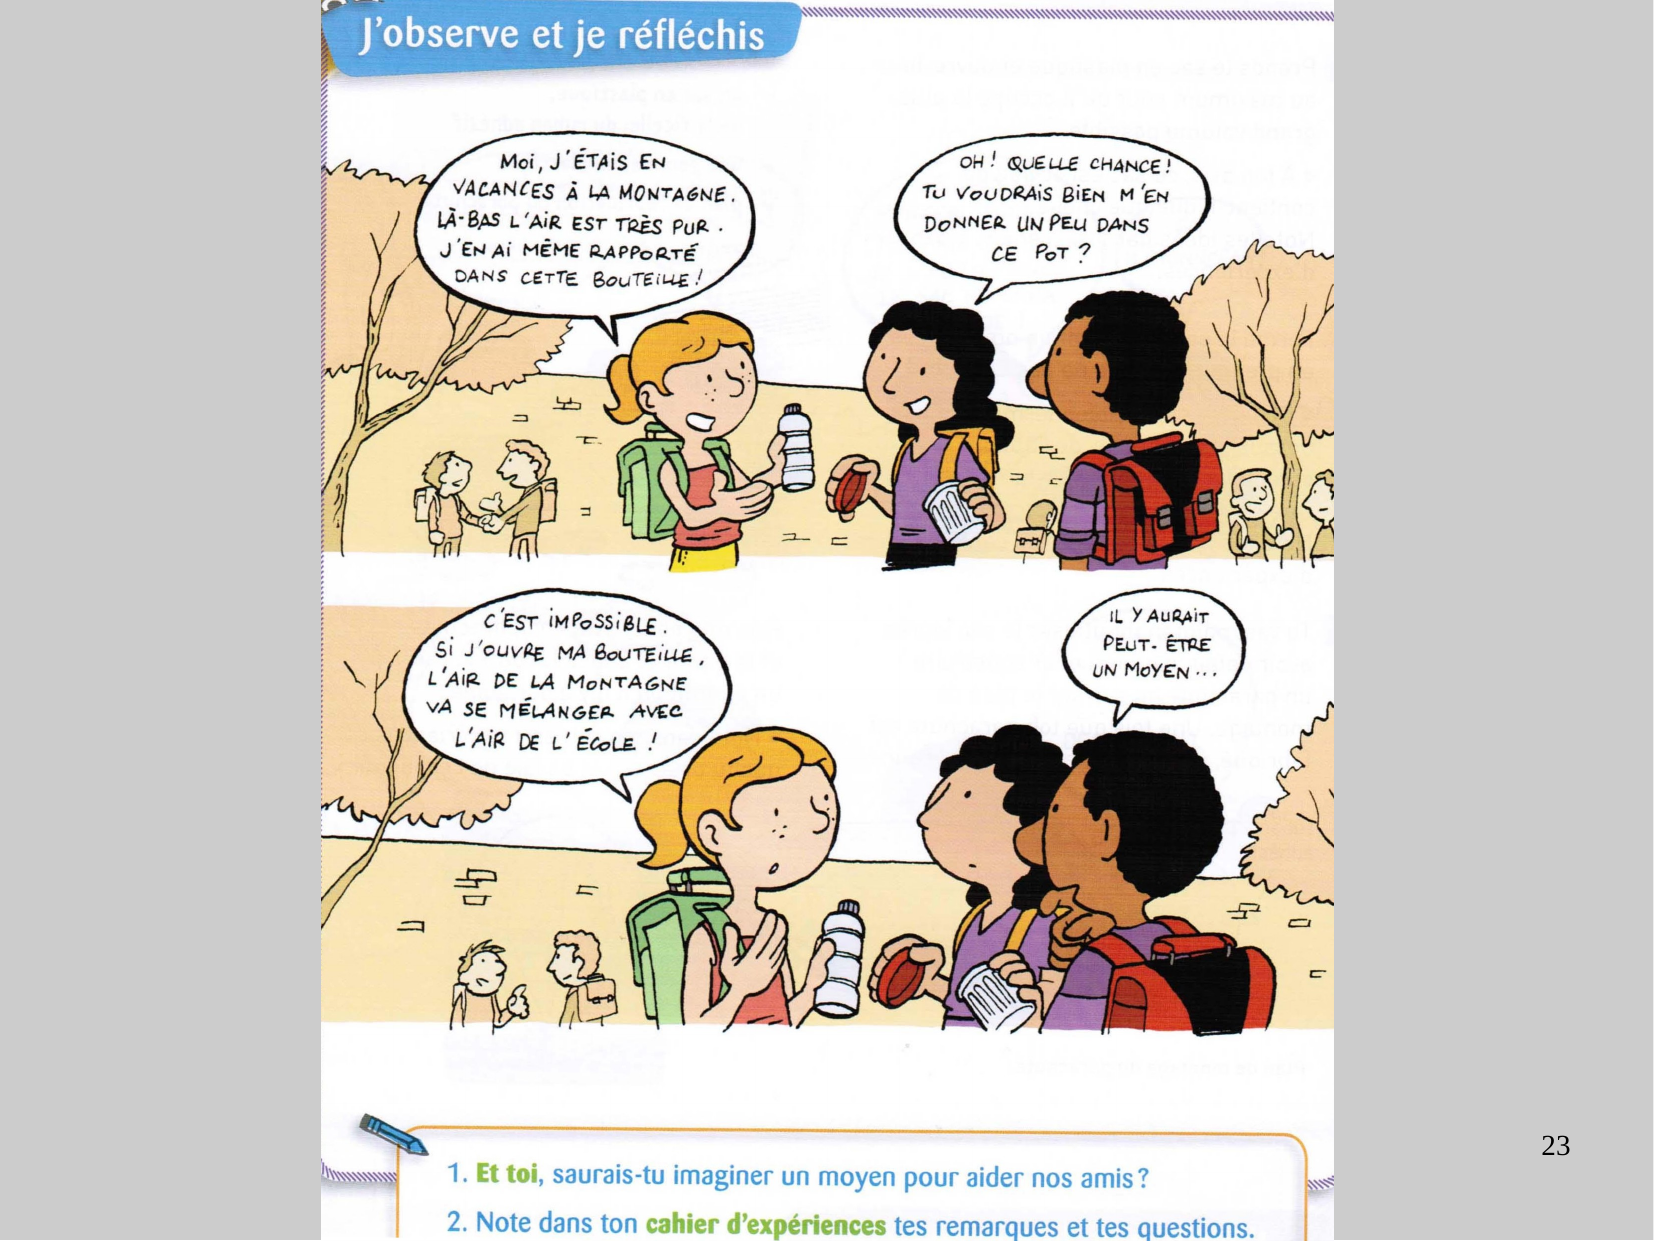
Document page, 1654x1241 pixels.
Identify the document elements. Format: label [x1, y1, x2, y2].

picture [321, 0, 1334, 1241]
